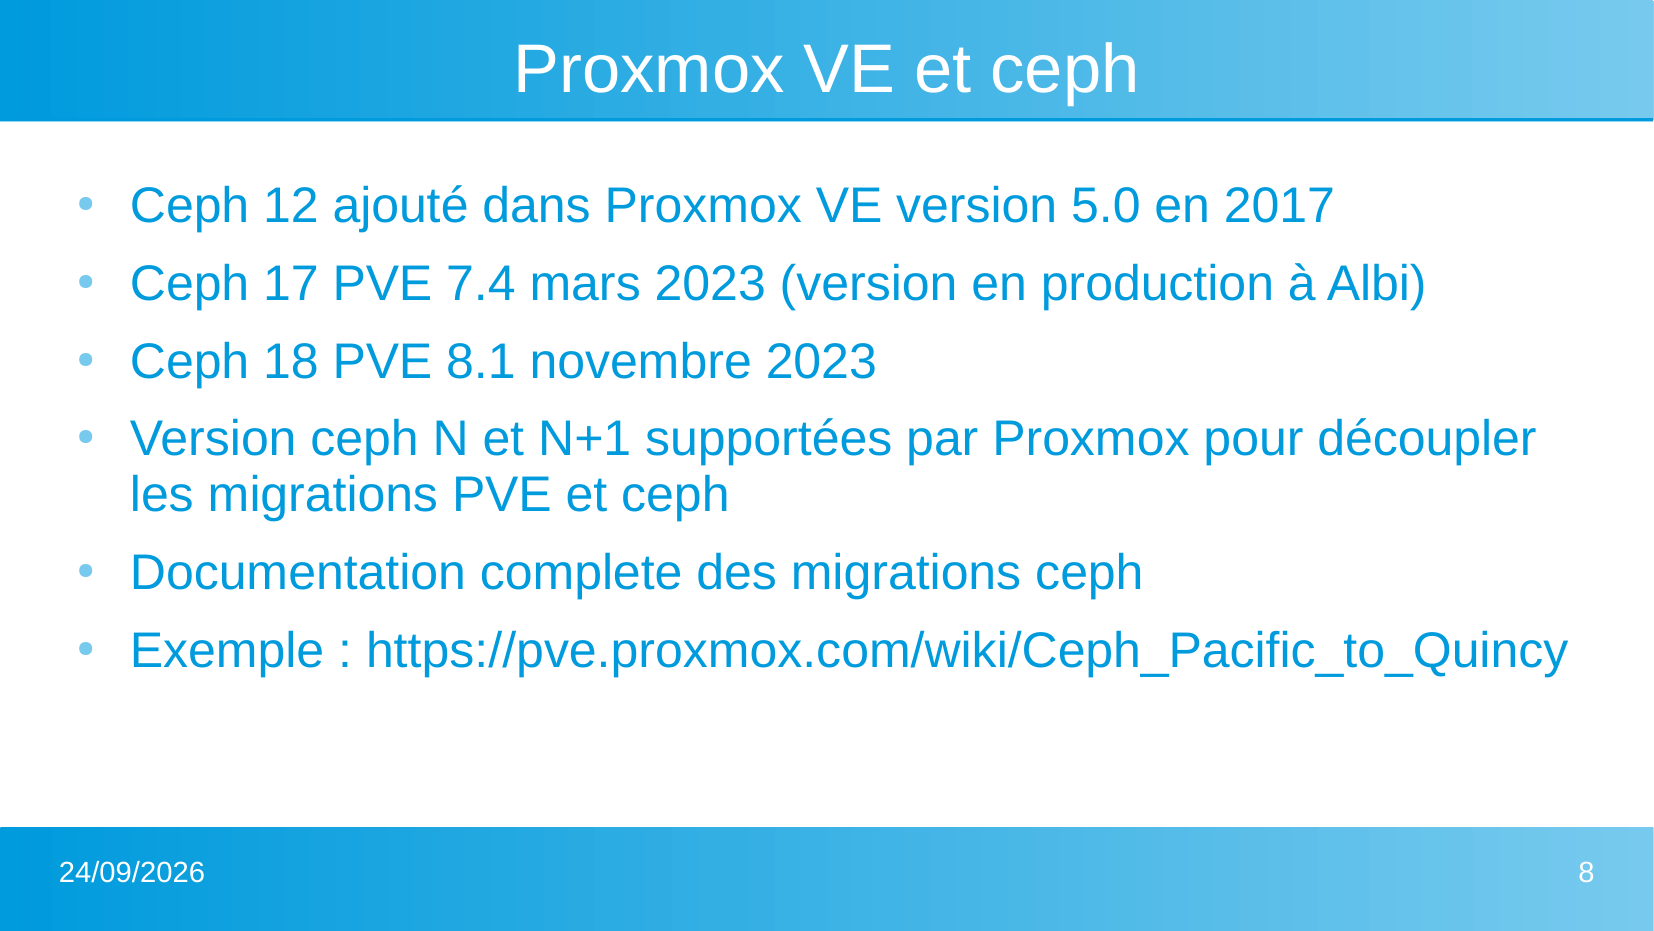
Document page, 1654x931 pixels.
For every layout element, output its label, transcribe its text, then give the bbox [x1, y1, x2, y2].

title Proxmox VE et ceph [59, 29, 1595, 108]
list Ceph 12 ajouté dans Proxmox VE version 5.0 en 2017 Ceph 17 PVE 7.4 mars 2023 (version en production à Albi) Ceph 18 PVE 8.1 novembre 2023 Version ceph N et N+1 supportées par Proxmox pour découpler les migrations PVE et ceph Documentation complete des migrations ceph Exemple : https://pve.proxmox.com/wiki/Ceph_Pacific_to_Quincy [59, 177, 1595, 768]
